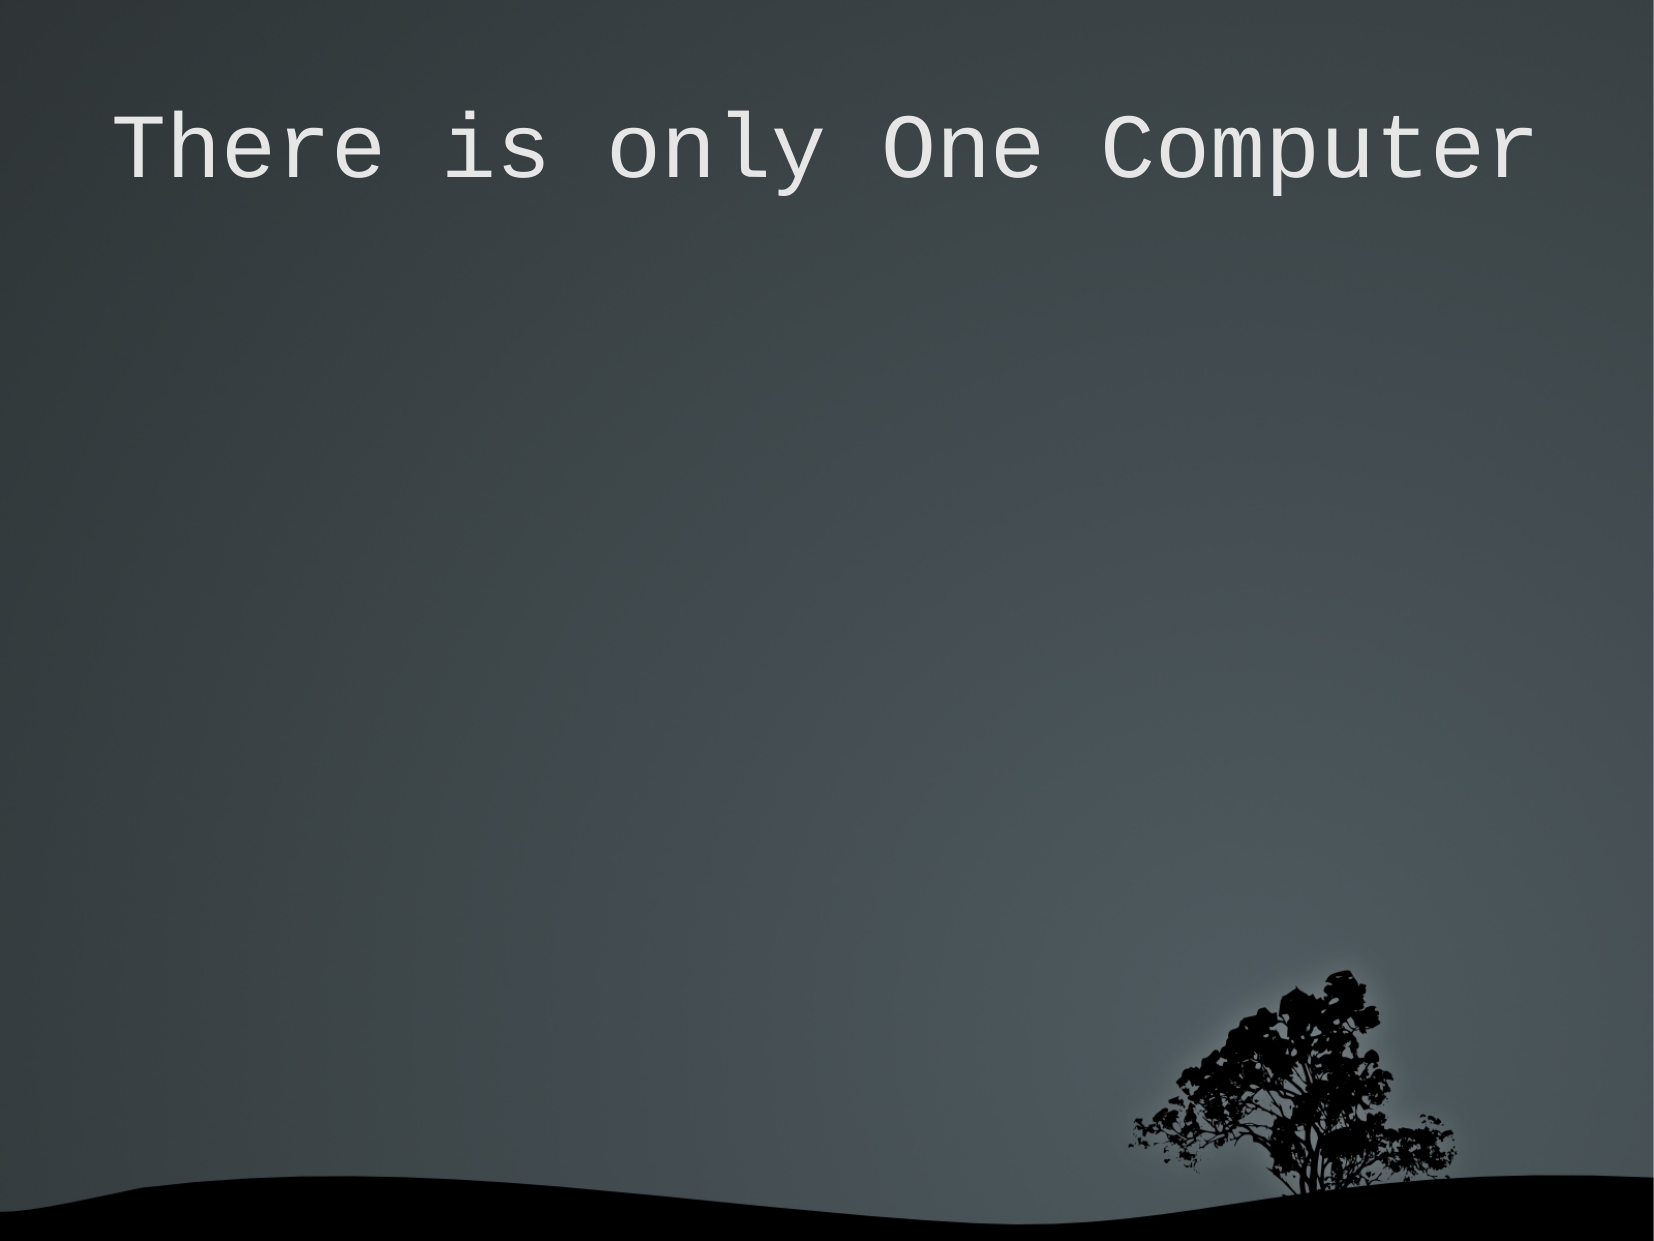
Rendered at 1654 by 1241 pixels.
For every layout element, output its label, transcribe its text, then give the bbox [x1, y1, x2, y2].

title There is only One Computer [82, 56, 1571, 250]
picture [0, 0, 1654, 1241]
list [82, 290, 1571, 1094]
